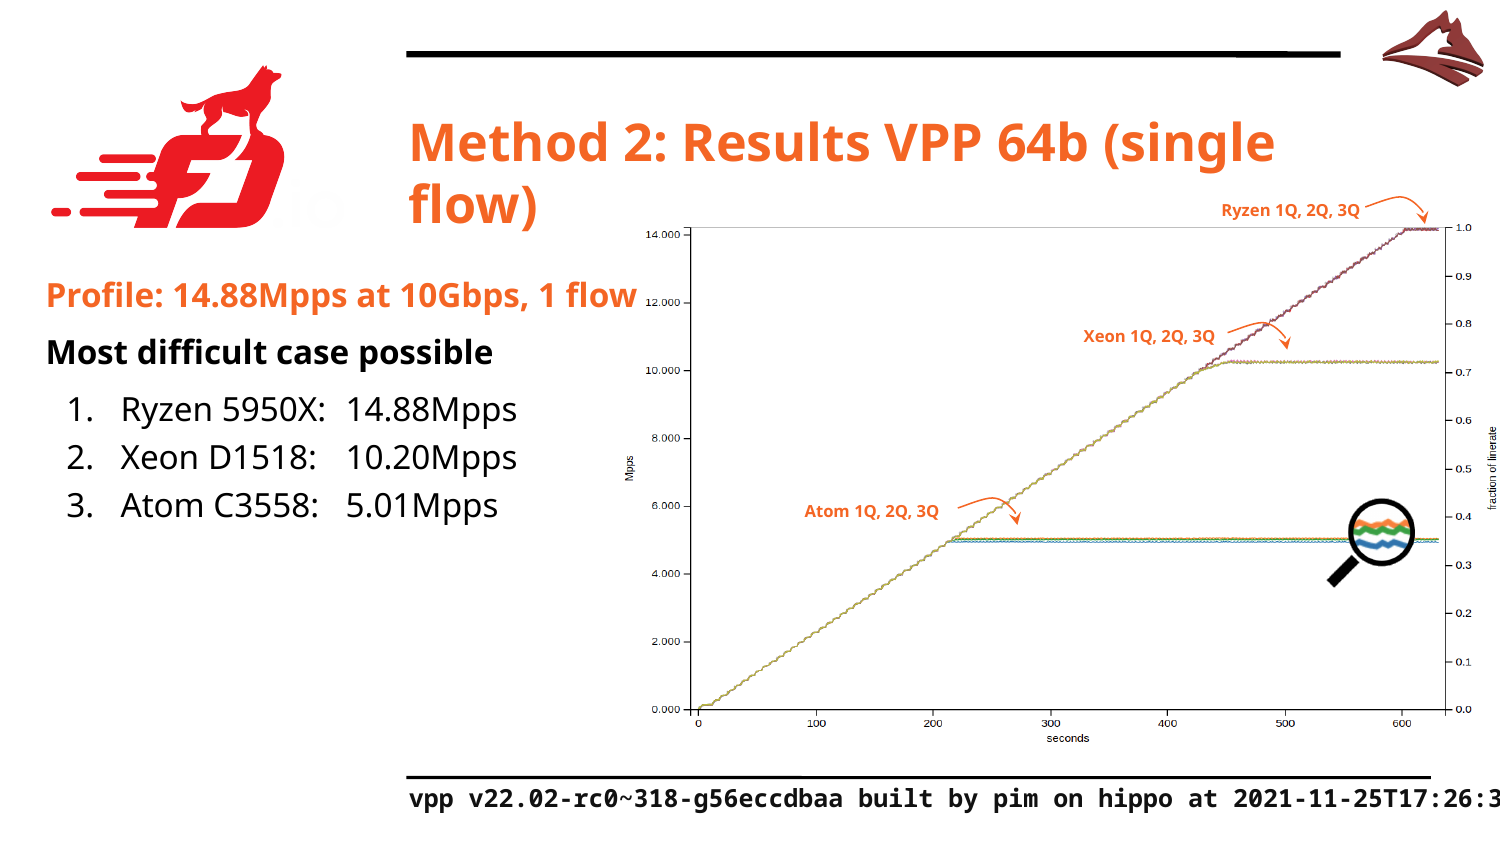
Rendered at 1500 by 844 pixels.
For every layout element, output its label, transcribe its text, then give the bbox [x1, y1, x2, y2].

text_box Ryzen 1Q, 2Q, 3Q [1206, 185, 1388, 236]
picture [1382, 10, 1484, 87]
picture [51, 65, 344, 228]
picture [608, 218, 1500, 747]
text_box Atom 1Q, 2Q, 3Q [789, 486, 981, 537]
text_box Profile: 14.88Mpps at 10Gbps, 1 flow Most difficult case possible Ryzen 5950X: 14.88Mpps Xeon D1518: 10.20Mpps Atom C3558: 5.01Mpps [30, 259, 716, 540]
text_box vpp v22.02-rc0~318-g56eccdbaa built by pim on hippo at 2021-11-25T17:26:37 [393, 767, 1500, 844]
title Method 2: Results VPP 64b (single flow) [393, 94, 1431, 199]
text_box Xeon 1Q, 2Q, 3Q [1068, 310, 1250, 361]
